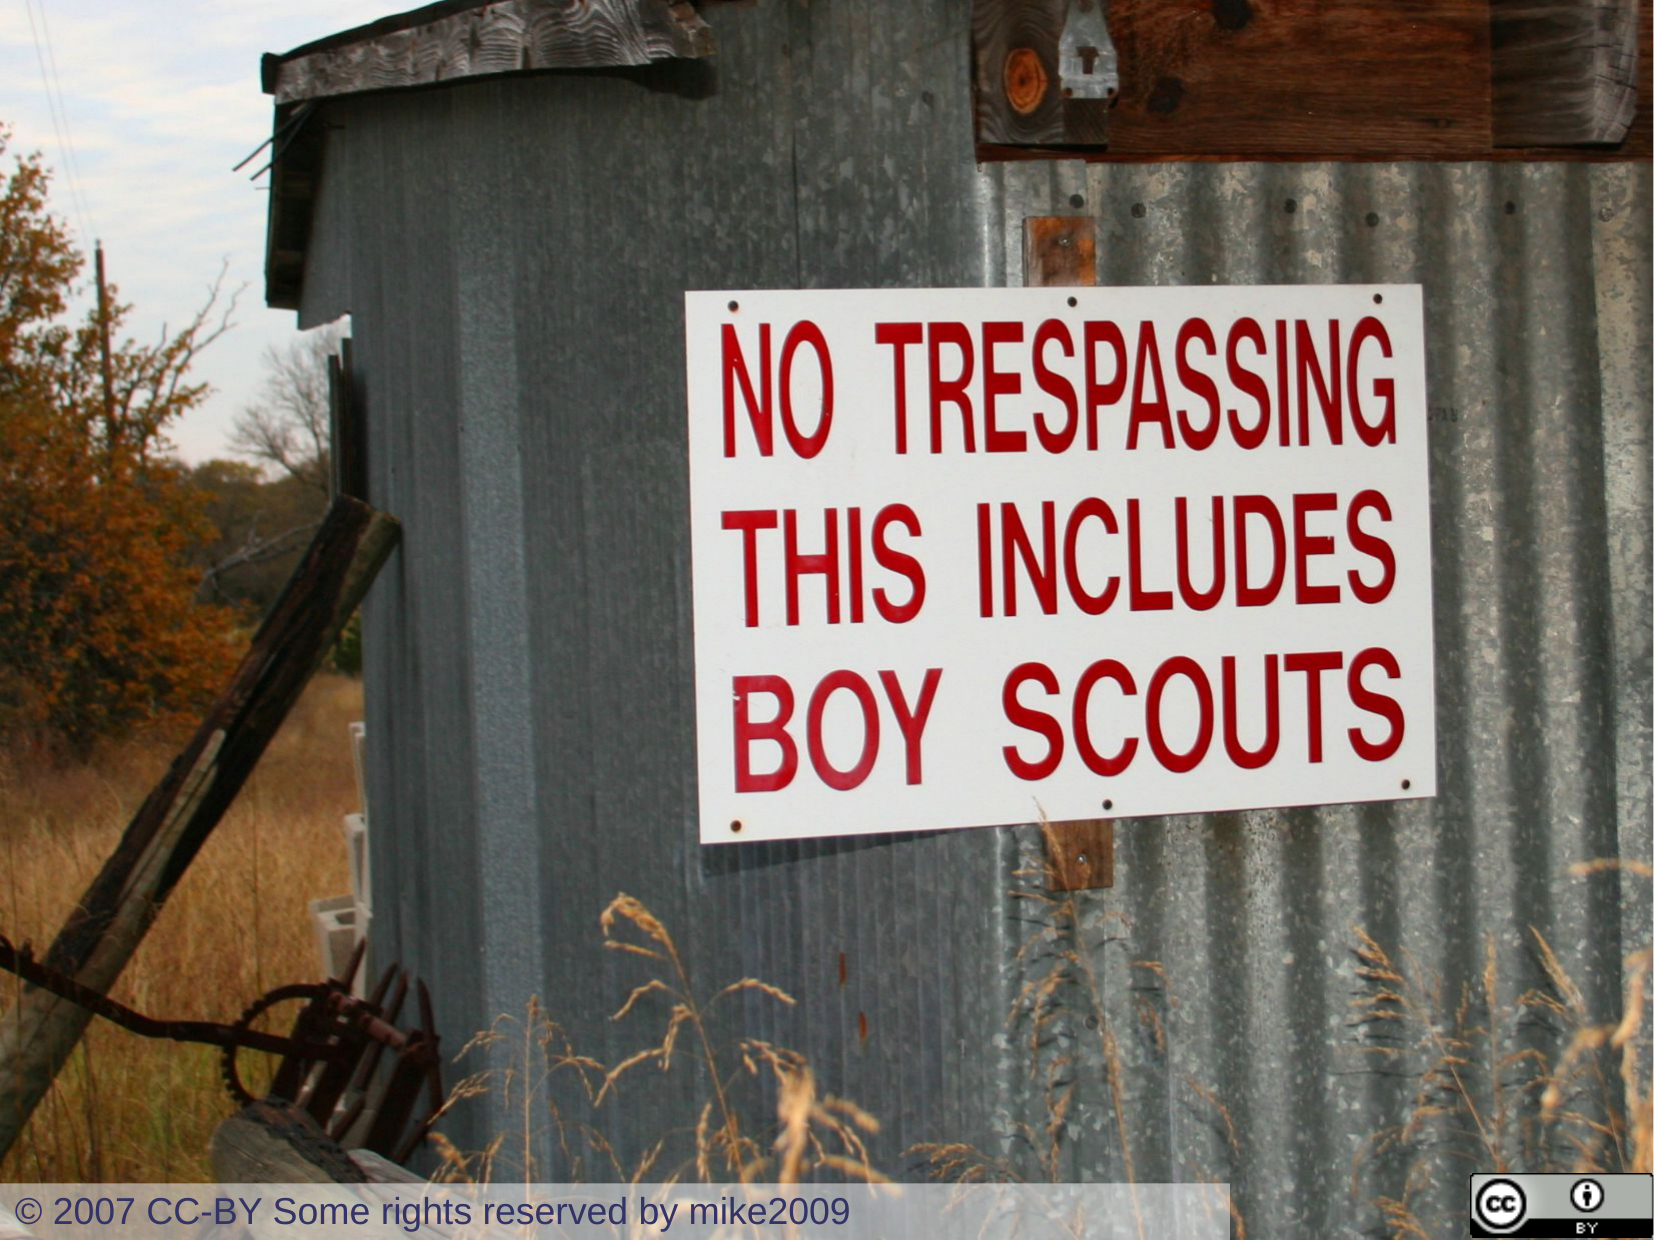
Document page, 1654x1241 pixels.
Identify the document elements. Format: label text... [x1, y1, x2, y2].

picture [0, 0, 1654, 1240]
text_box © 2007 CC-BY Some rights reserved by mike2009 [0, 1183, 1230, 1241]
